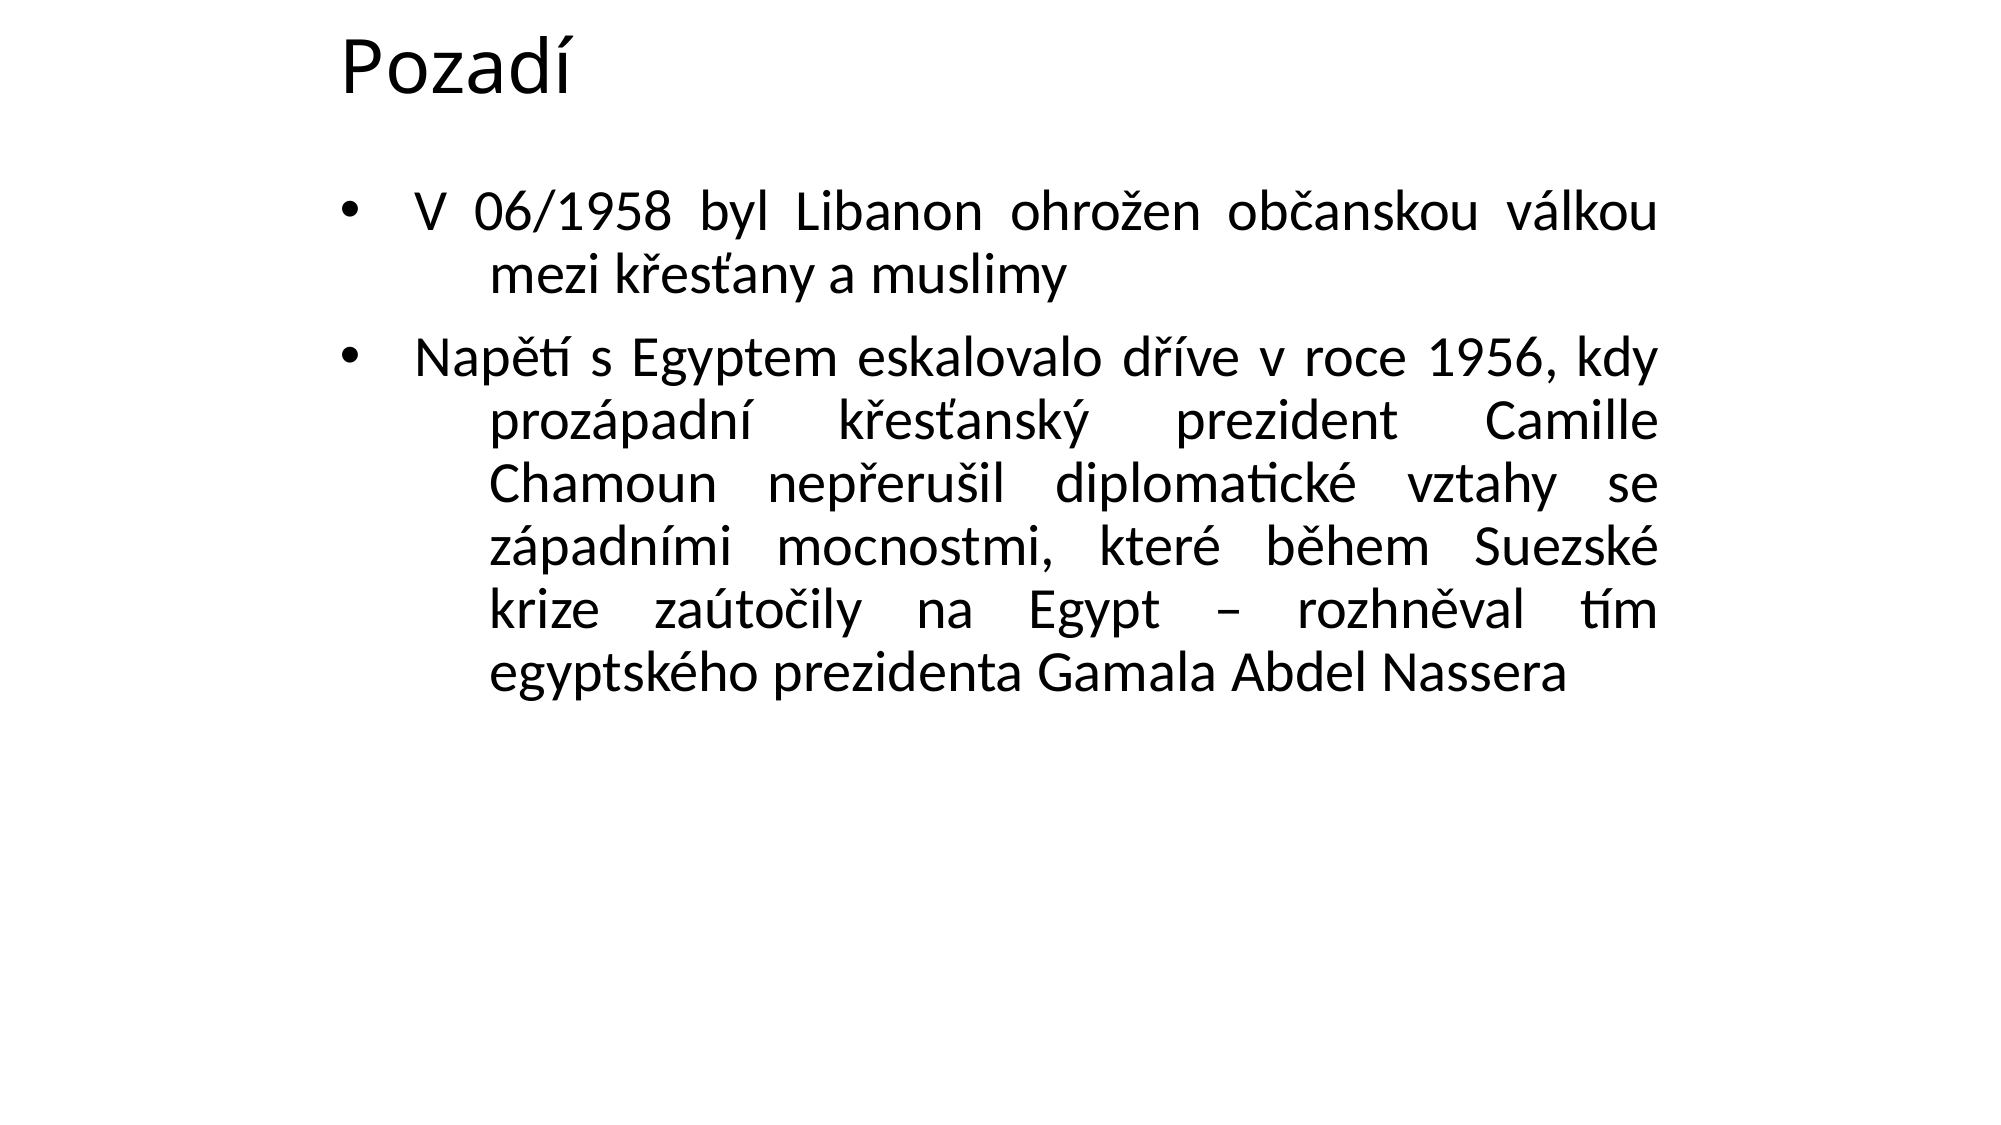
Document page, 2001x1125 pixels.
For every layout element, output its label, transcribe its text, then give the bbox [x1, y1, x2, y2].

list V 06/1958 byl Libanon ohrožen občanskou válkou mezi křesťany a muslimy Napětí s Egyptem eskalovalo dříve v roce 1956, kdy prozápadní křesťanský prezident Camille Chamoun nepřerušil diplomatické vztahy se západními mocnostmi, které během Suezské krize zaútočily na Egypt – rozhněval tím egyptského prezidenta Gamala Abdel Nassera [324, 172, 1675, 1005]
title Pozadí [324, 19, 1675, 121]
